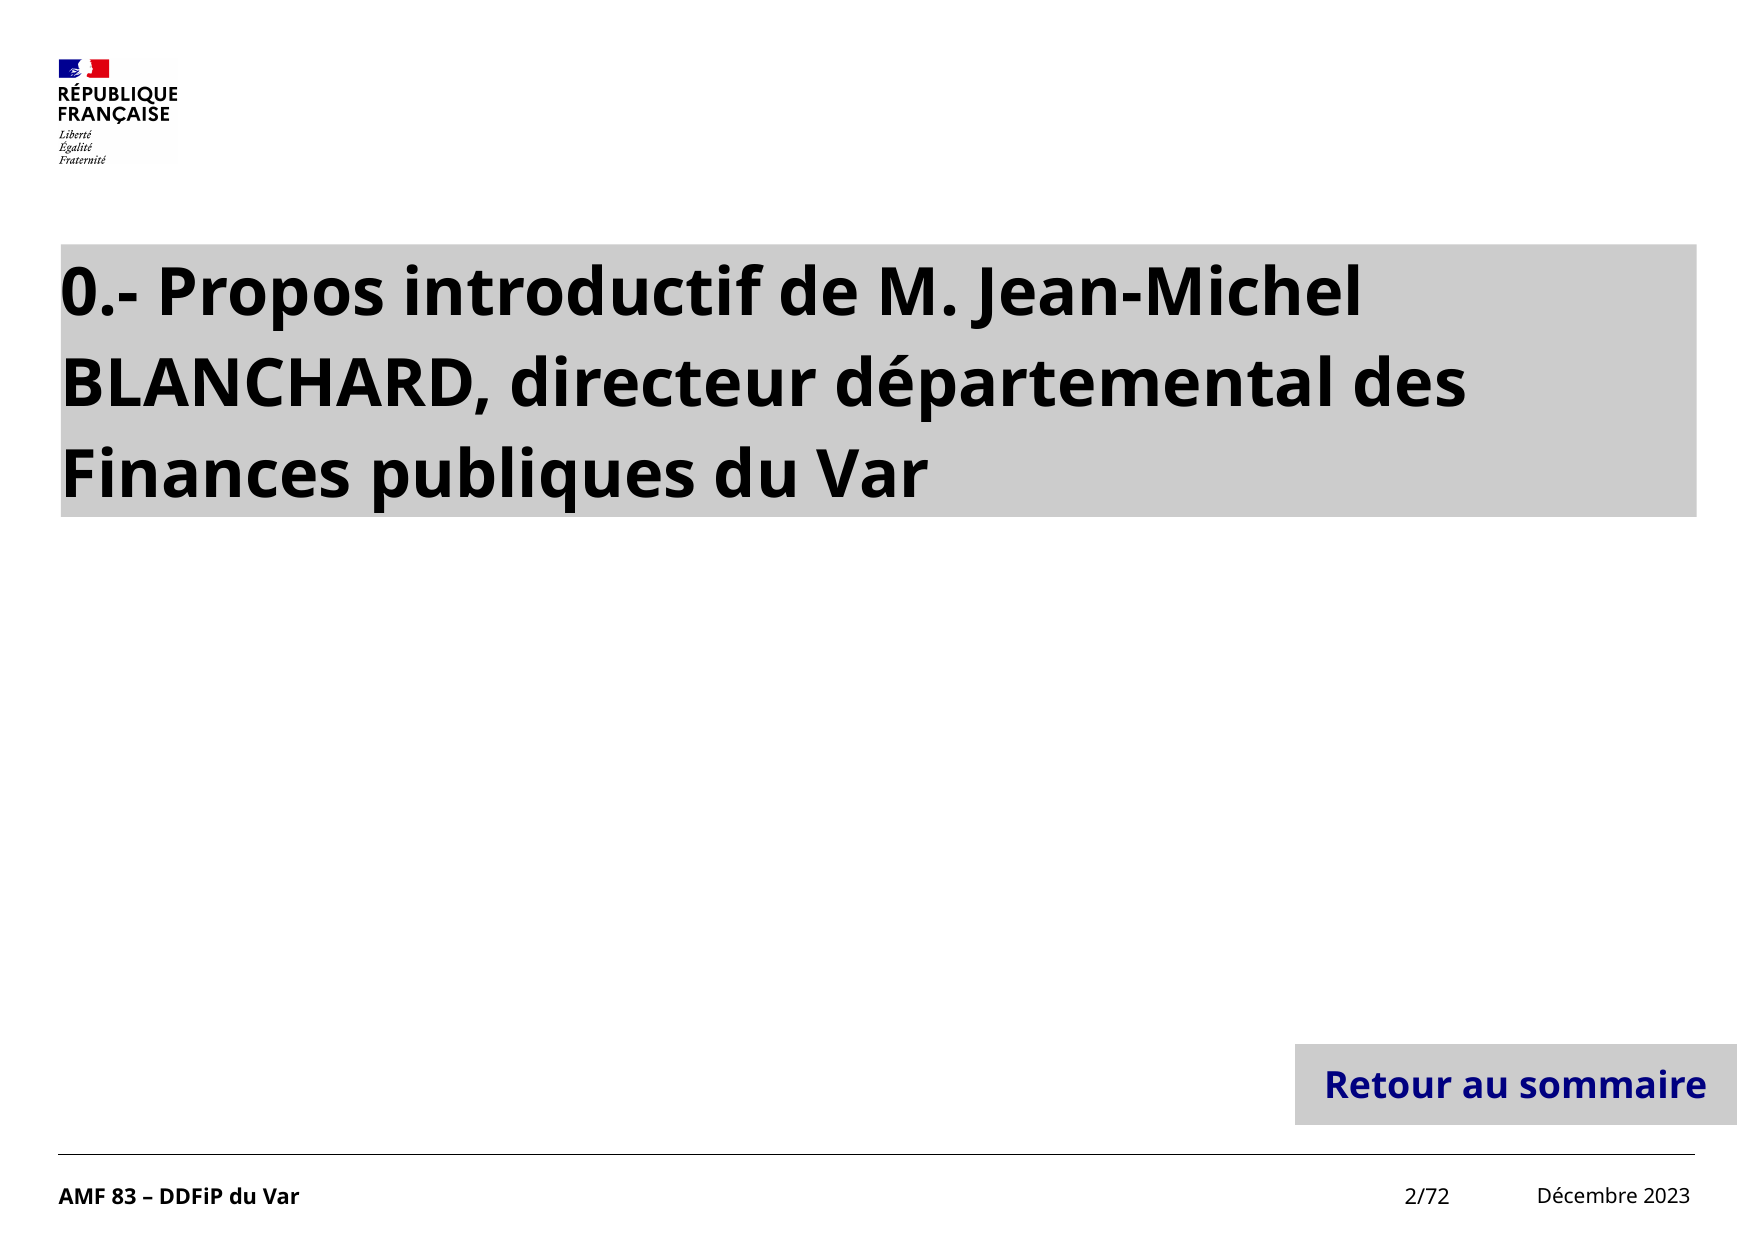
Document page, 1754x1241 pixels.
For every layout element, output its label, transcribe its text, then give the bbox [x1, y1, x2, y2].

picture [58, 58, 178, 164]
text_box Retour au sommaire [1295, 1044, 1737, 1125]
text_box 0.- Propos introductif de M. Jean-Michel BLANCHARD, directeur départemental des Finances publiques du Var [60, 244, 1697, 489]
